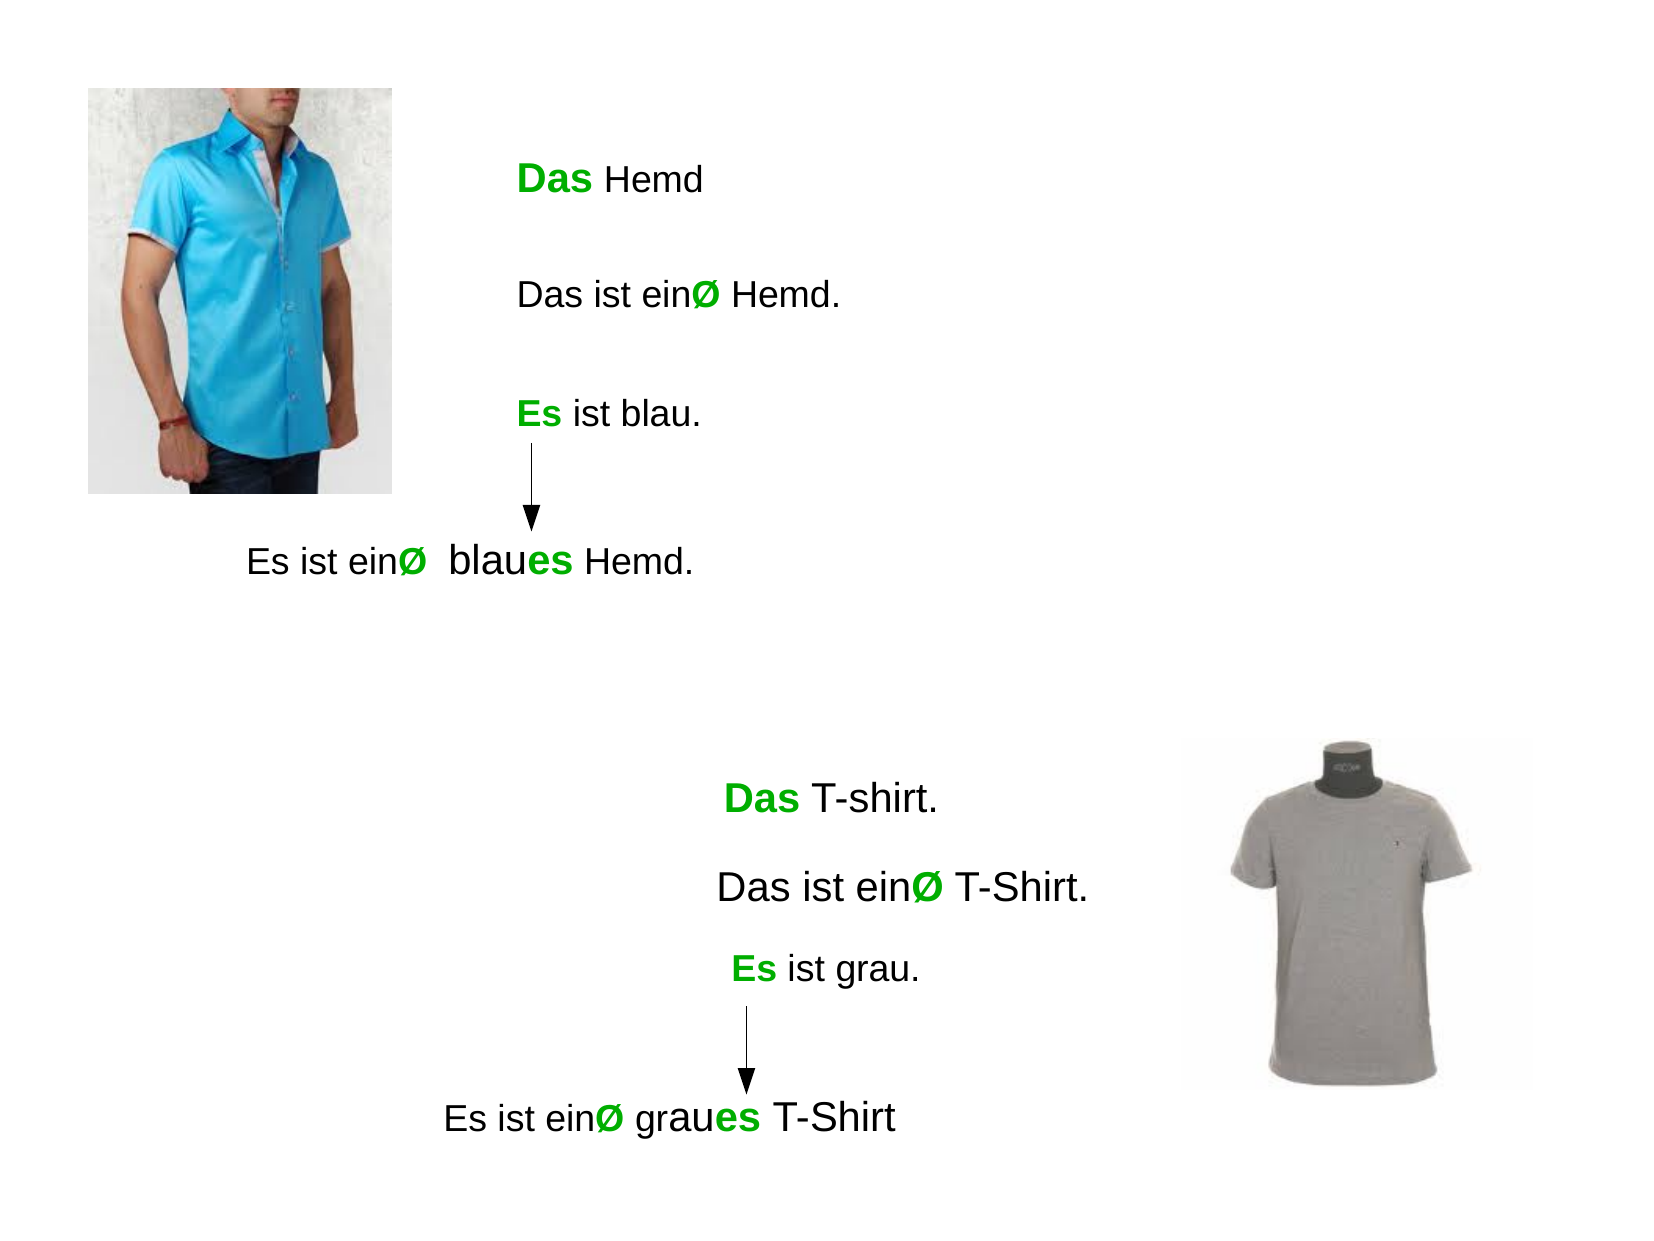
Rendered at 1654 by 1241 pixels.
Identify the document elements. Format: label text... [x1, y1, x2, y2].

picture [88, 88, 392, 494]
text_box Es ist blau. [501, 384, 717, 443]
text_box Es ist einØ blaues Hemd. [231, 529, 852, 592]
text_box Es ist einØ graues T-Shirt [428, 1086, 911, 1150]
text_box Das ist einØ T-Shirt. [701, 856, 1105, 919]
text_box Das Hemd [501, 147, 730, 210]
text_box Das ist einØ Hemd. [501, 265, 857, 324]
picture [1181, 738, 1533, 1090]
text_box Es ist grau. [716, 940, 936, 1028]
text_box Das T-shirt. [709, 767, 954, 831]
